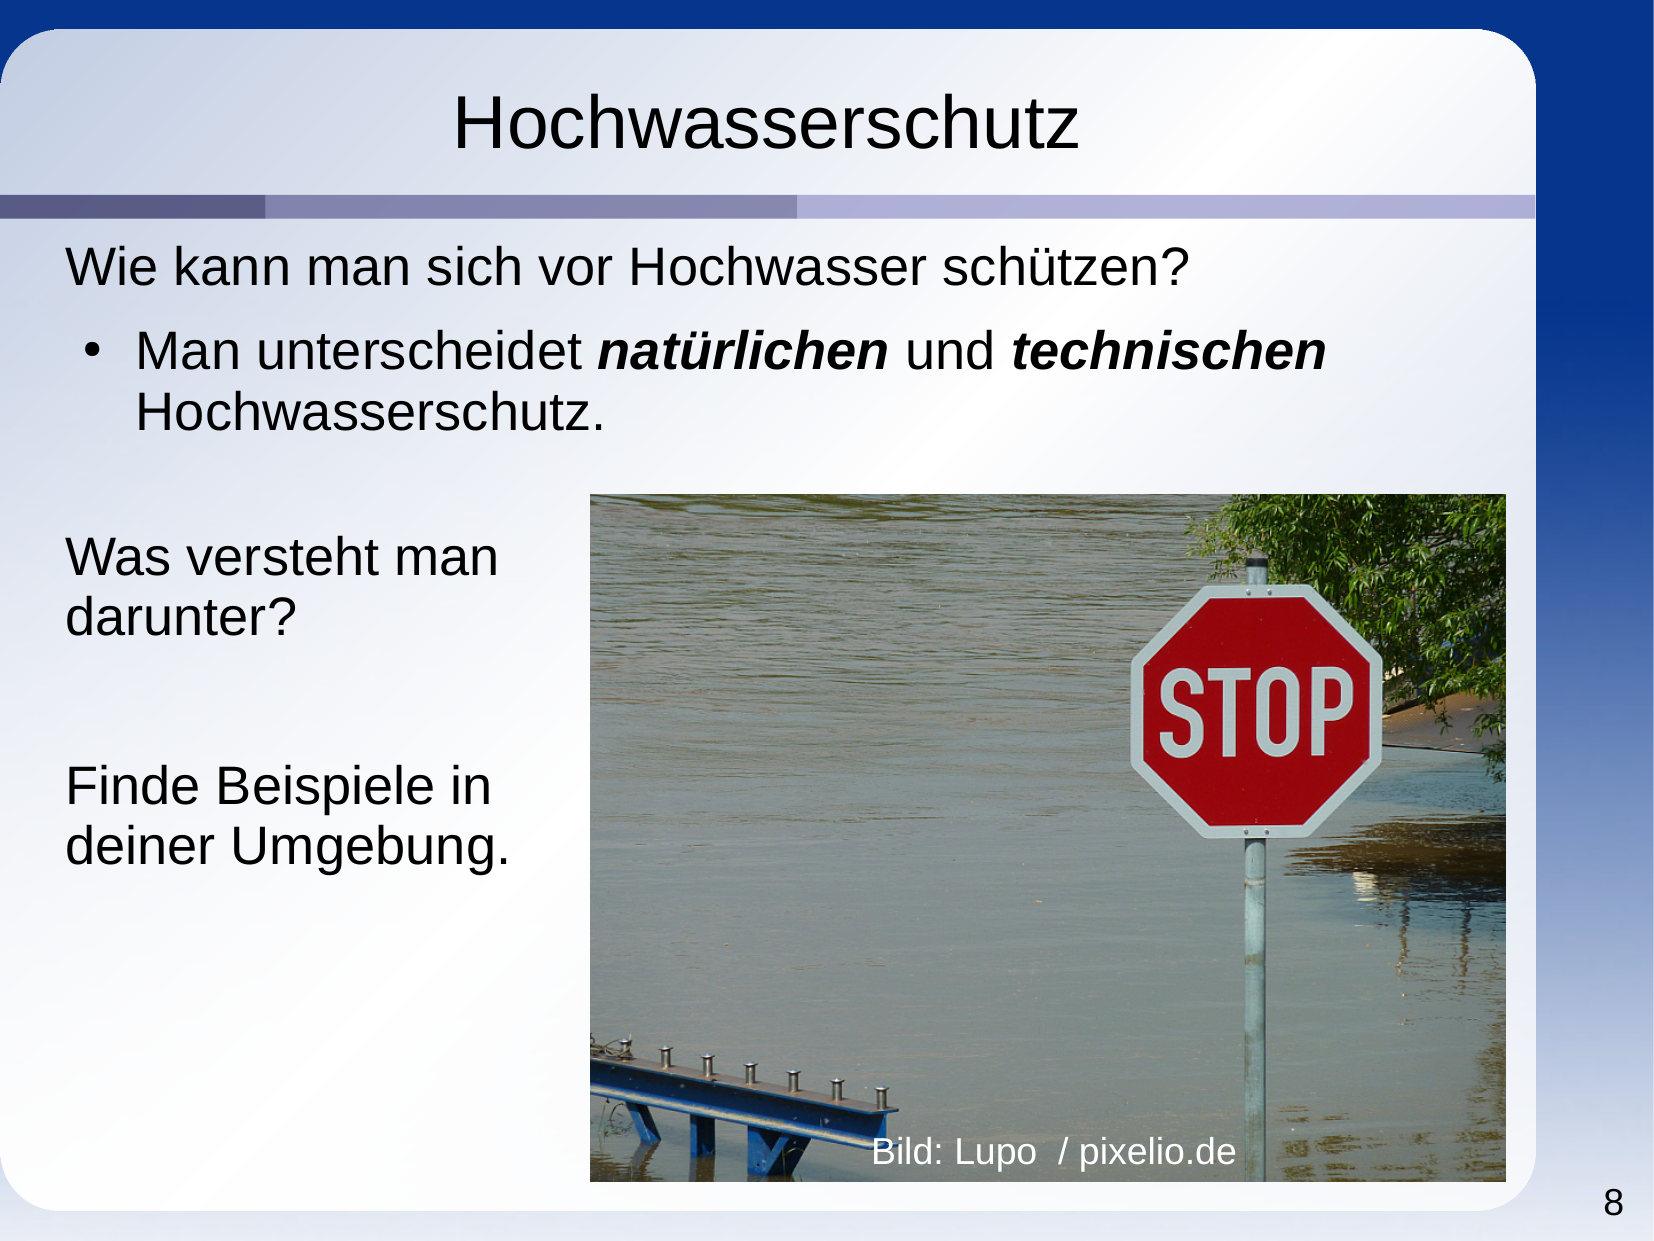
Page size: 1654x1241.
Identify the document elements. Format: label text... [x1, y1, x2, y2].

list Wie kann man sich vor Hochwasser schützen? Man unterscheidet natürlichen und technischen Hochwasserschutz. Was versteht man darunter? Finde Beispiele in deiner Umgebung. [64, 236, 1506, 1152]
picture [0, 0, 1654, 1241]
title Hochwasserschutz [29, 59, 1506, 187]
picture [590, 494, 1506, 1182]
text_box Bild: Lupo / pixelio.de [856, 1092, 1270, 1211]
